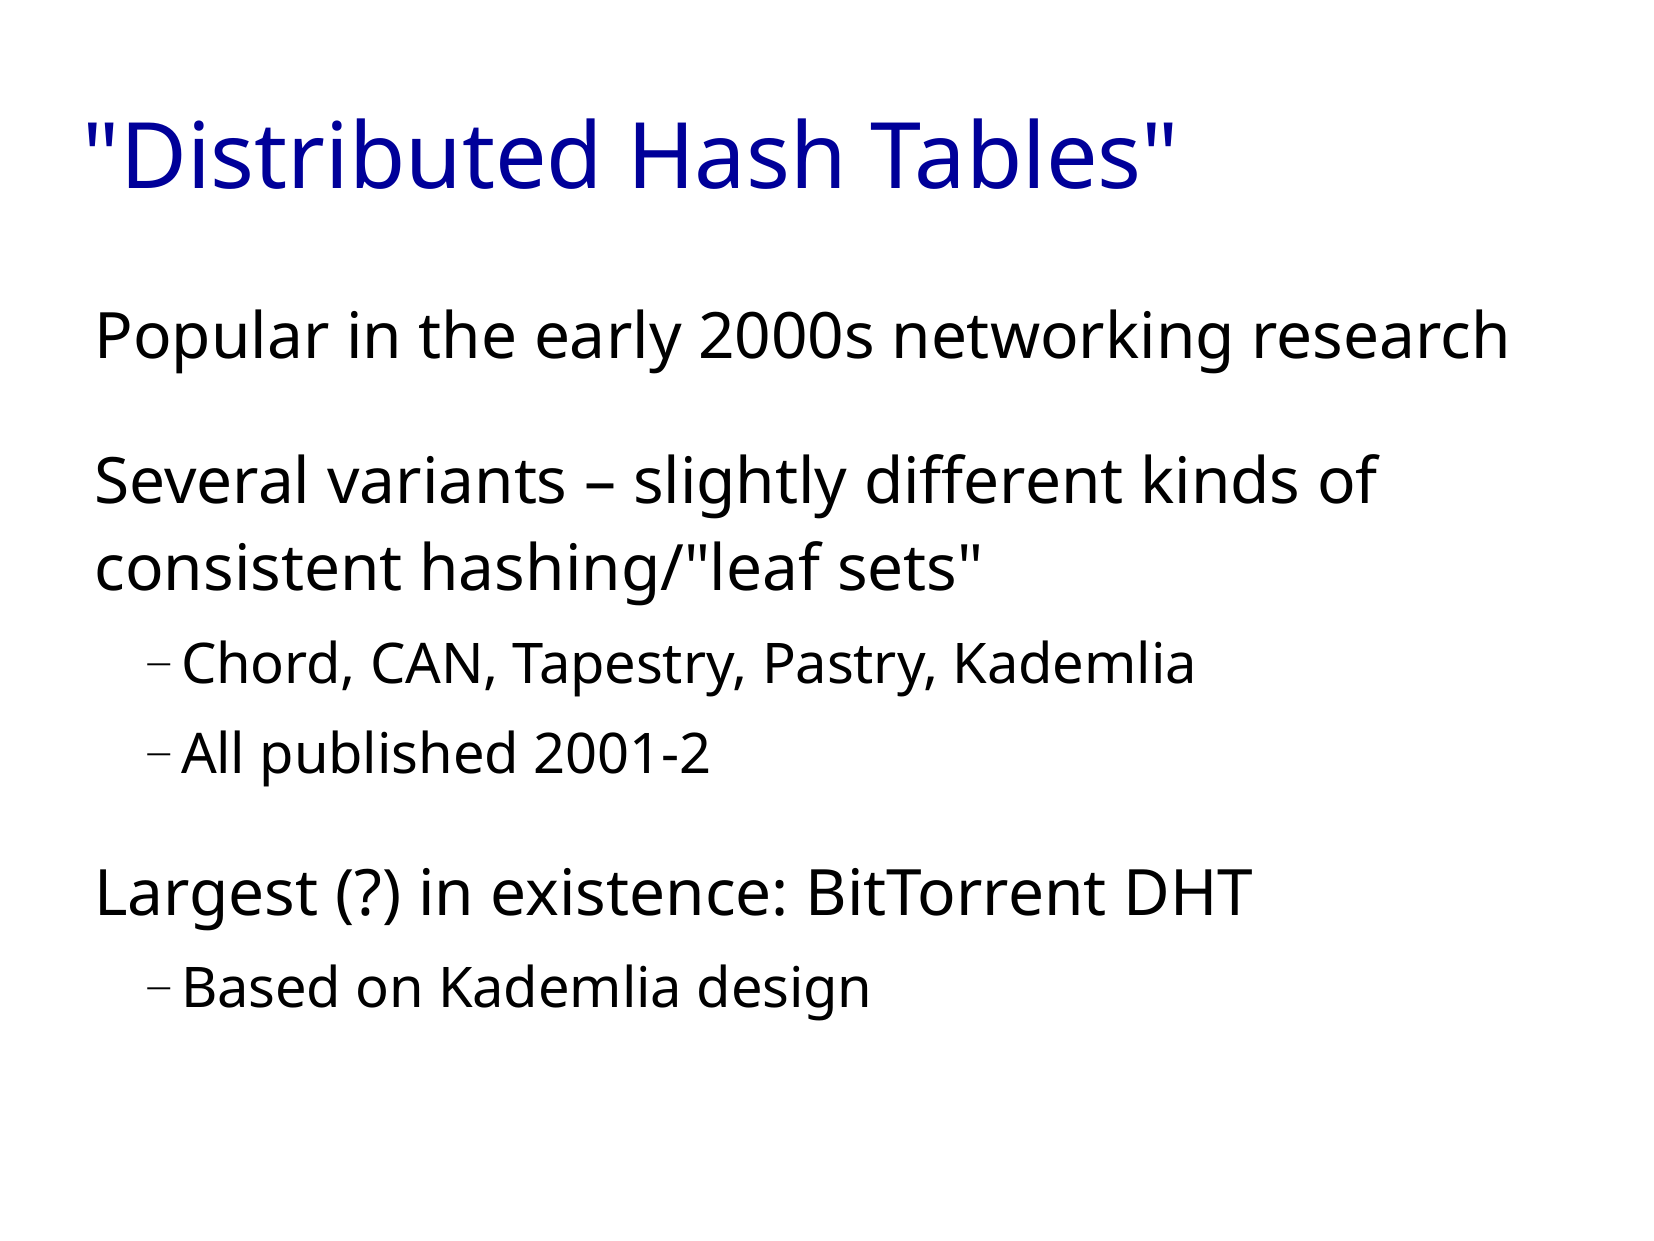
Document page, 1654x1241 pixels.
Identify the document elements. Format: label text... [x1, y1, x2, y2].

title "Distributed Hash Tables" [82, 49, 1571, 257]
list Popular in the early 2000s networking research Several variants – slightly different kinds of consistent hashing/"leaf sets" Chord, CAN, Tapestry, Pastry, Kademlia All published 2001-2 Largest (?) in existence: BitTorrent DHT Based on Kademlia design [60, 290, 1571, 1096]
